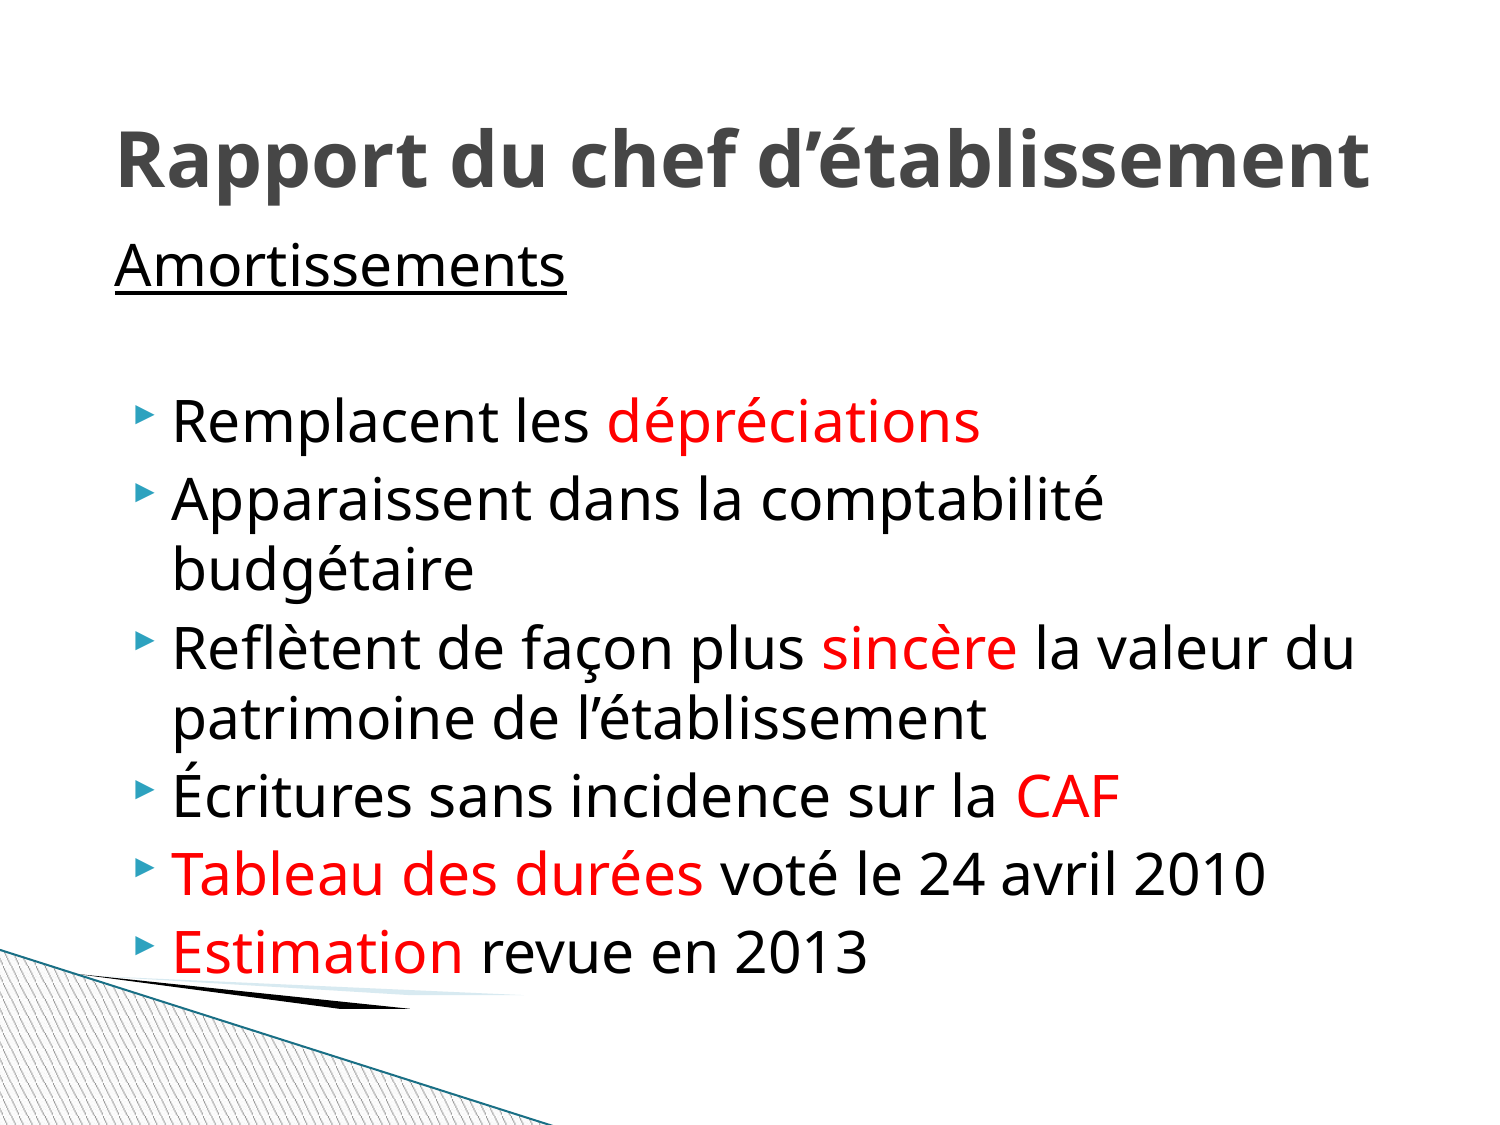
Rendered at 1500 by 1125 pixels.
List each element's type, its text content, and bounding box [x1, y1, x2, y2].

list Amortissements Remplacent les dépréciations Apparaissent dans la comptabilité budgétaire Reflètent de façon plus sincère la valeur du patrimoine de l’établissement Écritures sans incidence sur la CAF Tableau des durées voté le 24 avril 2010 Estimation revue en 2013 [100, 219, 1425, 1000]
title Rapport du chef d’établissement [100, 62, 1425, 219]
picture [0, 952, 543, 1125]
